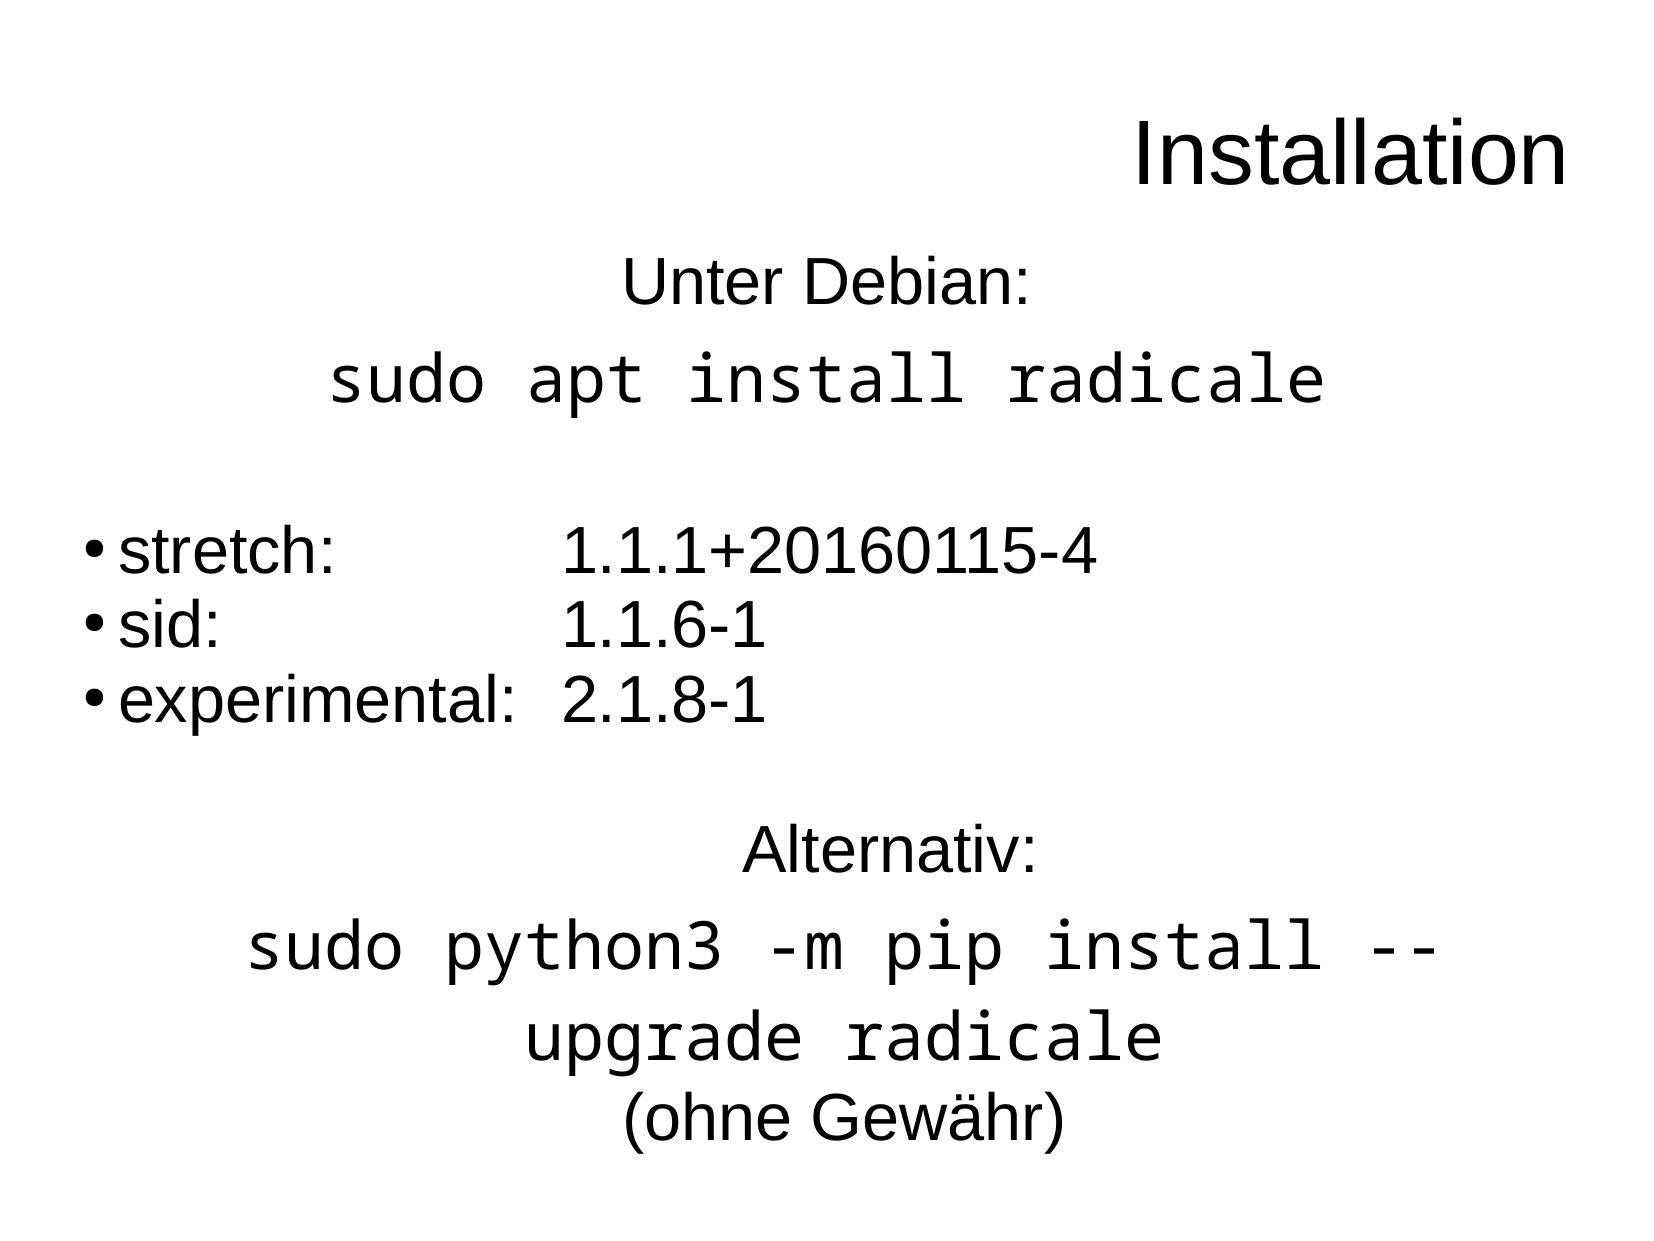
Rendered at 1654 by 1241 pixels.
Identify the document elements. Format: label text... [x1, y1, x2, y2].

subtitle Unter Debian: sudo apt install radicale stretch: 1.1.1+20160115-4 sid: 1.1.6-1 experimental: 2.1.8-1 Alternativ: sudo python3 -m pip install --upgrade radicale (ohne Gewähr) [82, 274, 1571, 1125]
title Installation [82, 49, 1571, 257]
